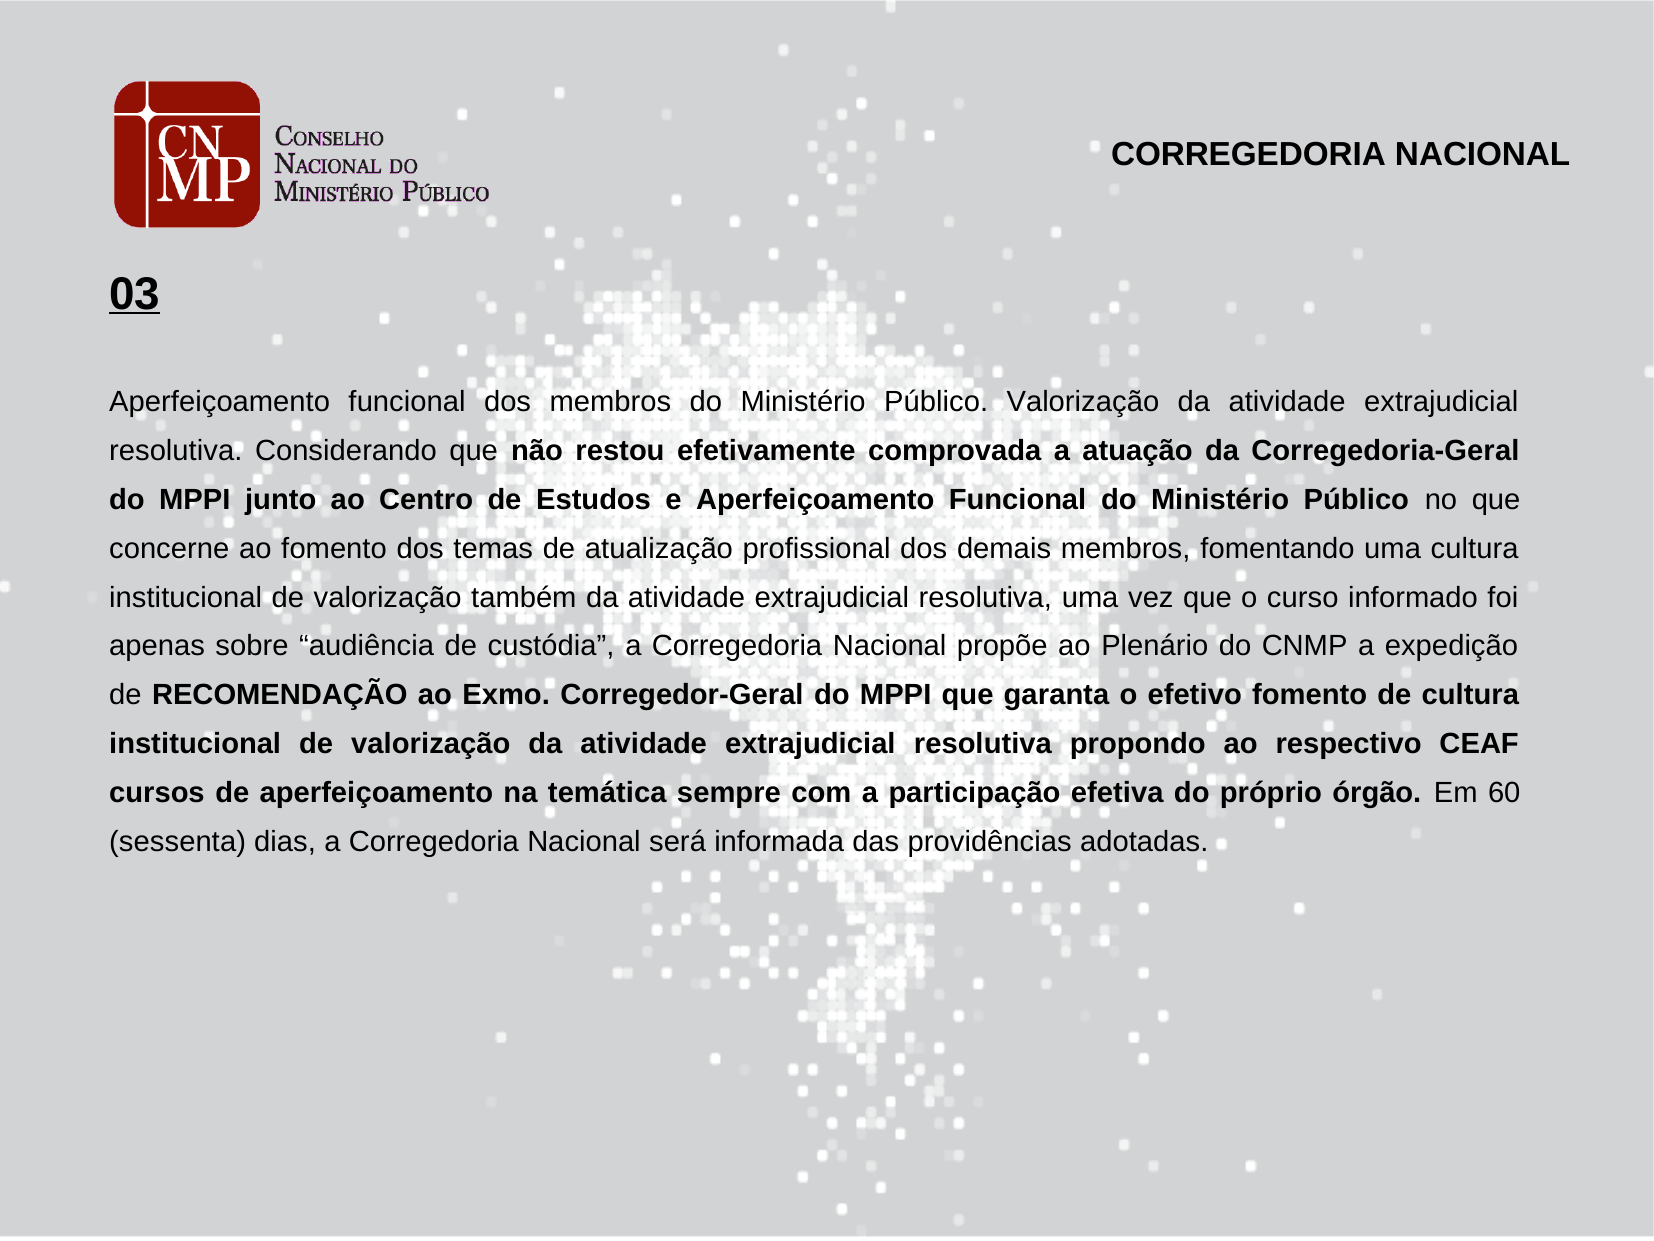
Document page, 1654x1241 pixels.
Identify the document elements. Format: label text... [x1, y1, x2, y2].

text_box 03 Aperfeiçoamento funcional dos membros do Ministério Público. Valorização da atividade extrajudicial resolutiva. Considerando que não restou efetivamente comprovada a atuação da Corregedoria-Geral do MPPI junto ao Centro de Estudos e Aperfeiçoamento Funcional do Ministério Público no que concerne ao fomento dos temas de atualização profissional dos demais membros, fomentando uma cultura institucional de valorização também da atividade extrajudicial resolutiva, uma vez que o curso informado foi apenas sobre “audiência de custódia”, a Corregedoria Nacional propõe ao Plenário do CNMP a expedição de RECOMENDAÇÃO ao Exmo. Corregedor-Geral do MPPI que garanta o efetivo fomento de cultura institucional de valorização da atividade extrajudicial resolutiva propondo ao respectivo CEAF cursos de aperfeiçoamento na temática sempre com a participação efetiva do próprio órgão. Em 60 (sessenta) dias, a Corregedoria Nacional será informada das providências adotadas. [94, 260, 1536, 1163]
title CORREGEDORIA NACIONAL [82, 49, 1571, 257]
picture [0, 0, 1654, 1241]
